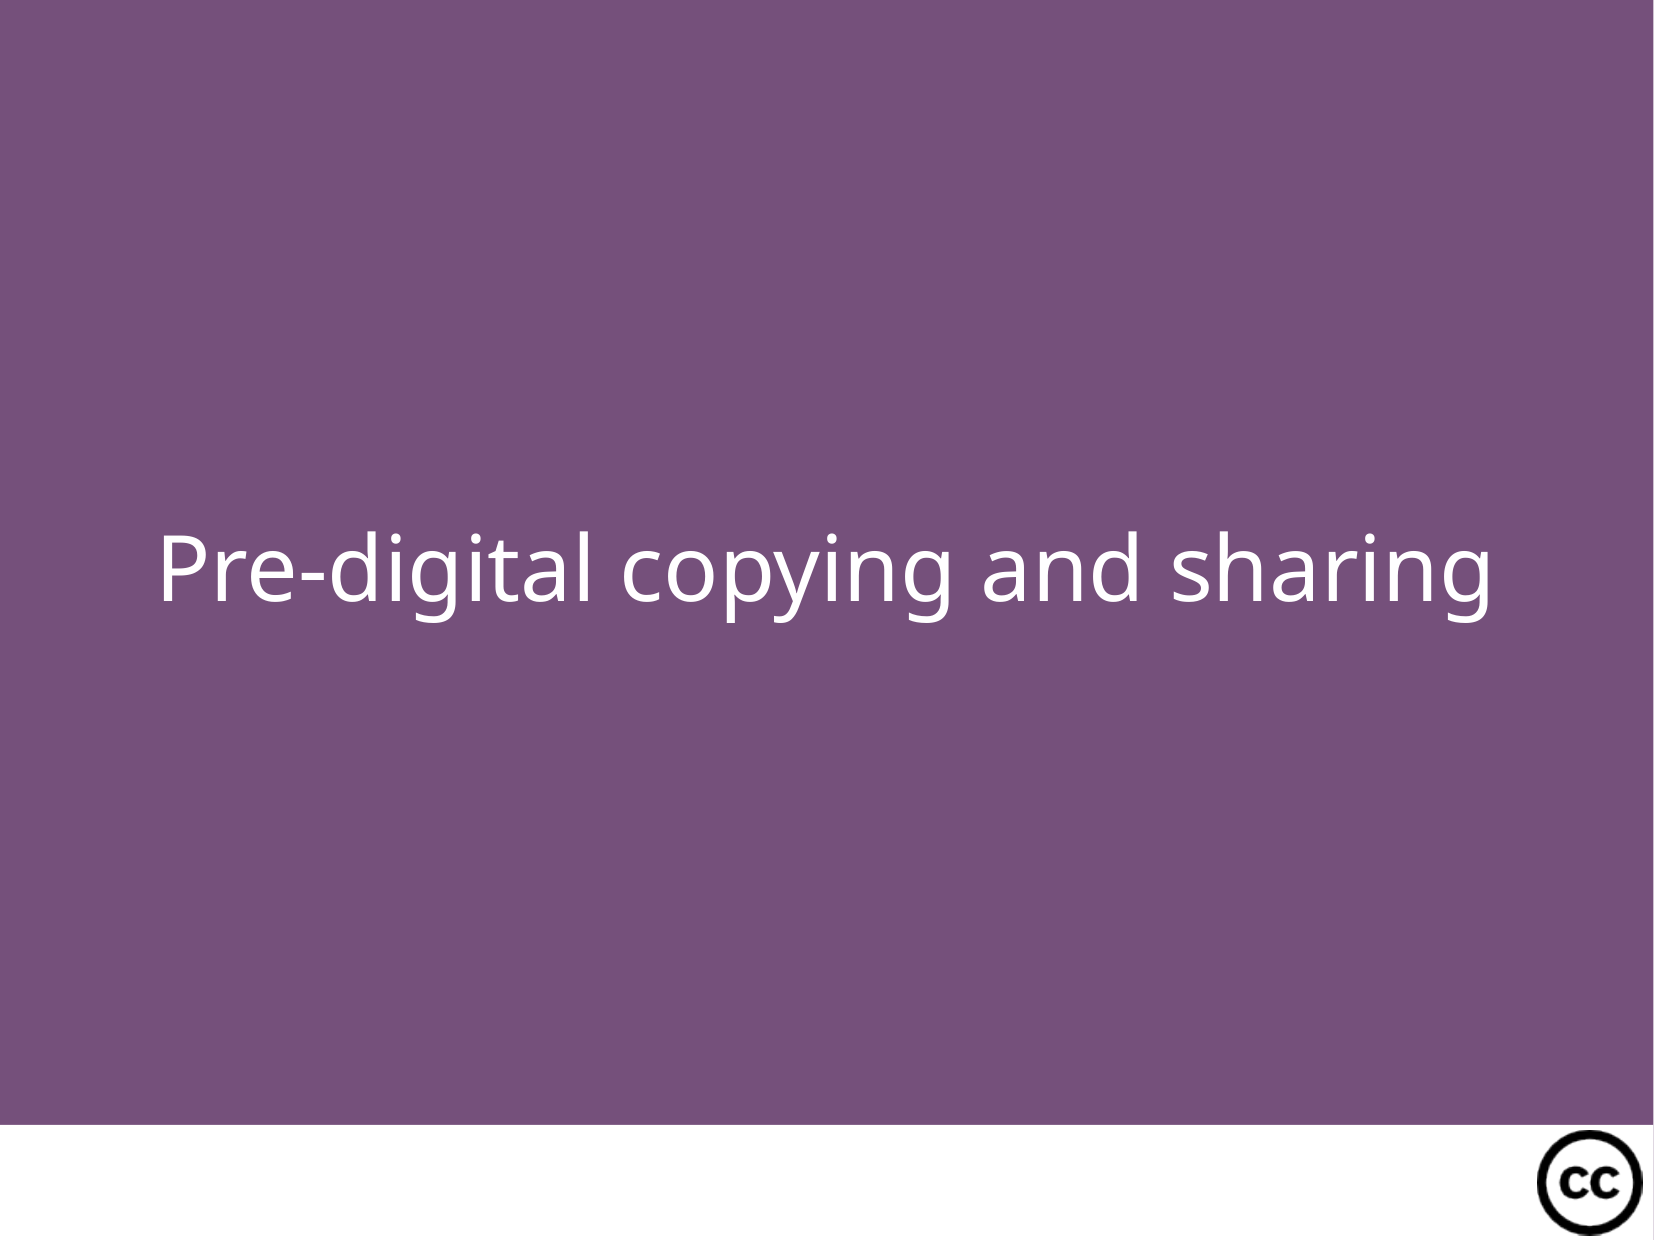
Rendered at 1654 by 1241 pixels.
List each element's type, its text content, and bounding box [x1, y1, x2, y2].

title Pre-digital copying and sharing [82, 305, 1571, 828]
picture [1537, 1130, 1643, 1236]
